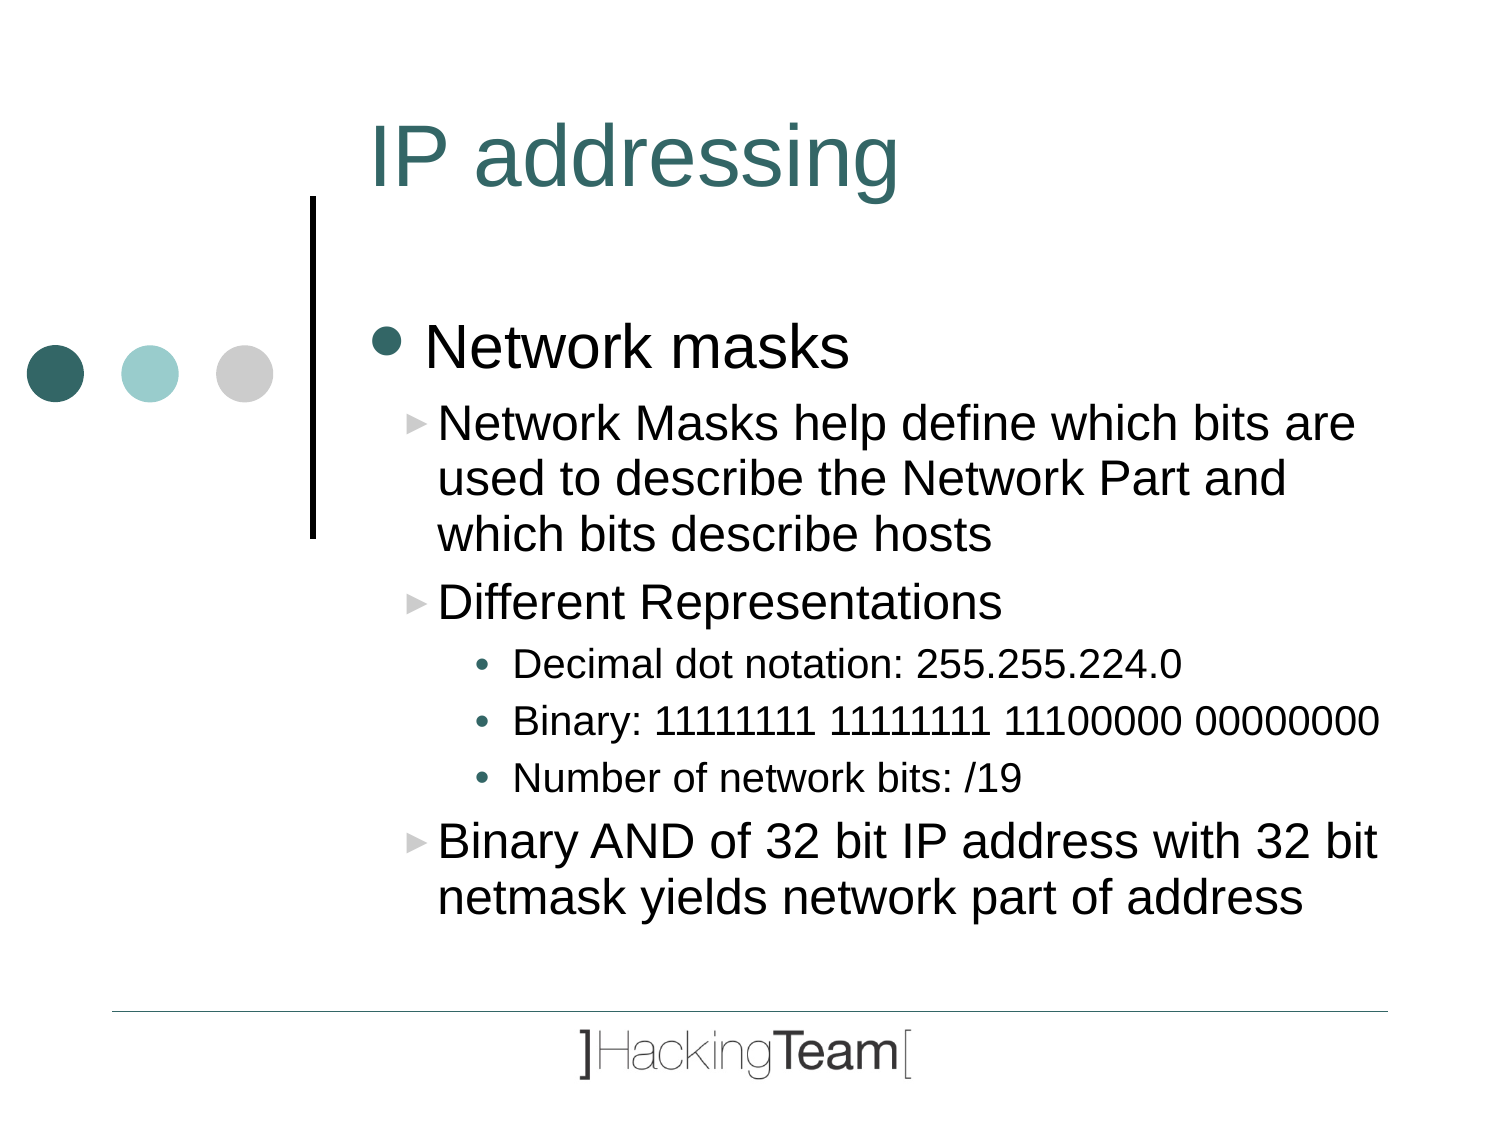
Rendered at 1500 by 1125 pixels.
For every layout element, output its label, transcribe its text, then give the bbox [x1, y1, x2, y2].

picture [574, 1041, 916, 1084]
title IP addressing [249, 38, 1401, 275]
list Network masks Network Masks help define which bits are used to describe the Network Part and which bits describe hosts Different Representations Decimal dot notation: 255.255.224.0 Binary: 11111111 11111111 11100000 00000000 Number of network bits: /19 Binary AND of 32 bit IP address with 32 bit netmask yields network part of address [249, 312, 1401, 1041]
